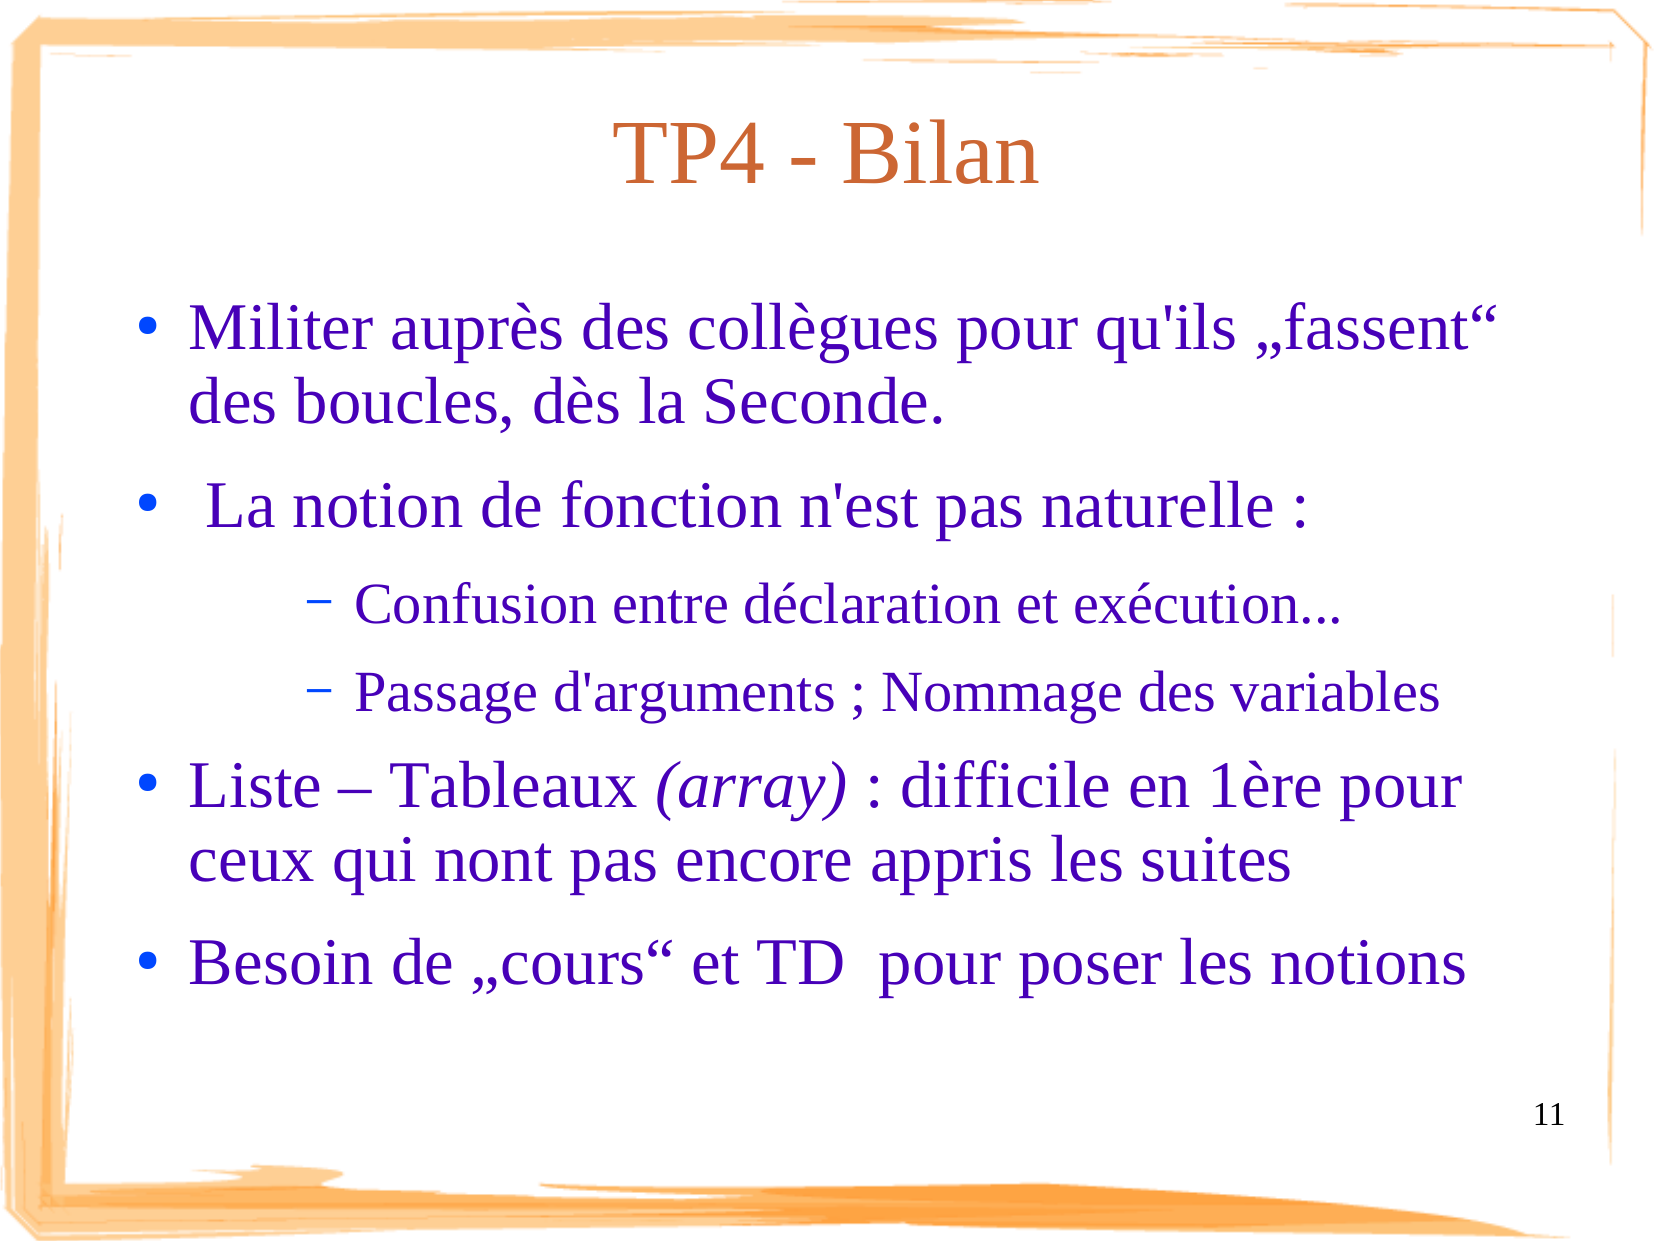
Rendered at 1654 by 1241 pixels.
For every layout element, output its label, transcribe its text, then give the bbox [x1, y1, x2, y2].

picture [0, 0, 1654, 1241]
list Militer auprès des collègues pour qu'ils „fassent“ des boucles, dès la Seconde. La notion de fonction n'est pas naturelle : Confusion entre déclaration et exécution... Passage d'arguments ; Nommage des variables Liste – Tableaux (array) : difficile en 1ère pour ceux qui nont pas encore appris les suites Besoin de „cours“ et TD pour poser les notions [118, 290, 1571, 1097]
title TP4 - Bilan [82, 49, 1571, 257]
